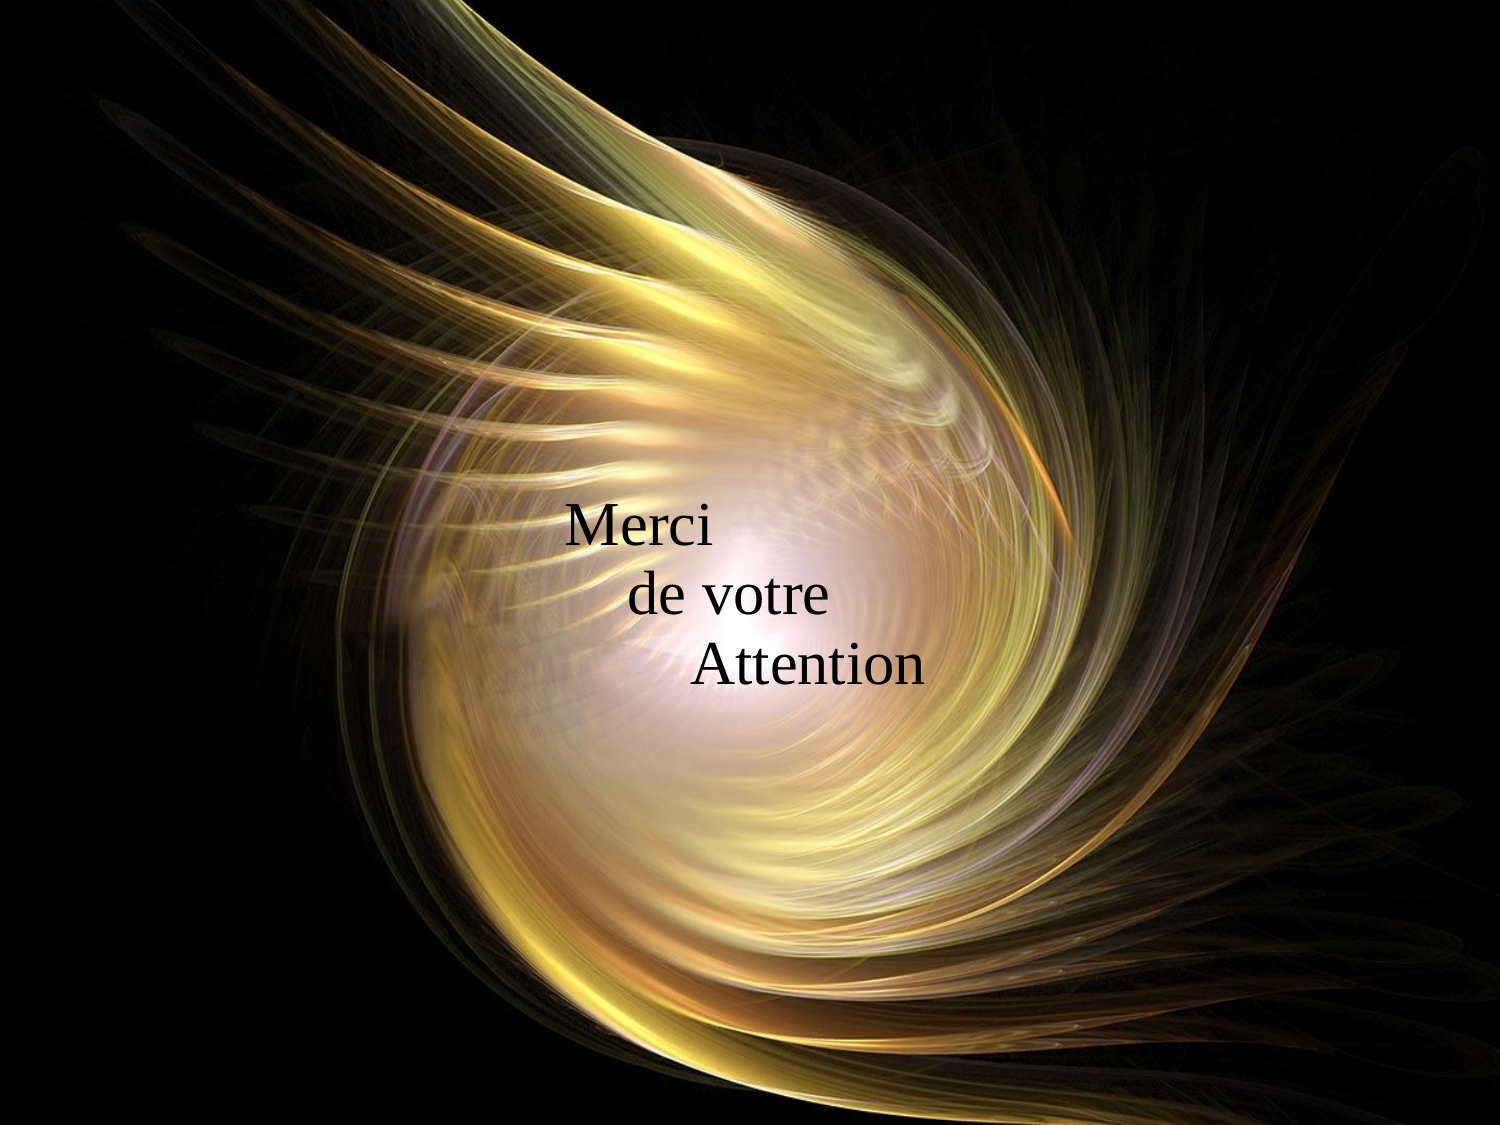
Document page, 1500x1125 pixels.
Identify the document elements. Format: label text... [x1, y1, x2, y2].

picture [0, 0, 1500, 1125]
title Merci de votre Attention [549, 473, 1150, 714]
